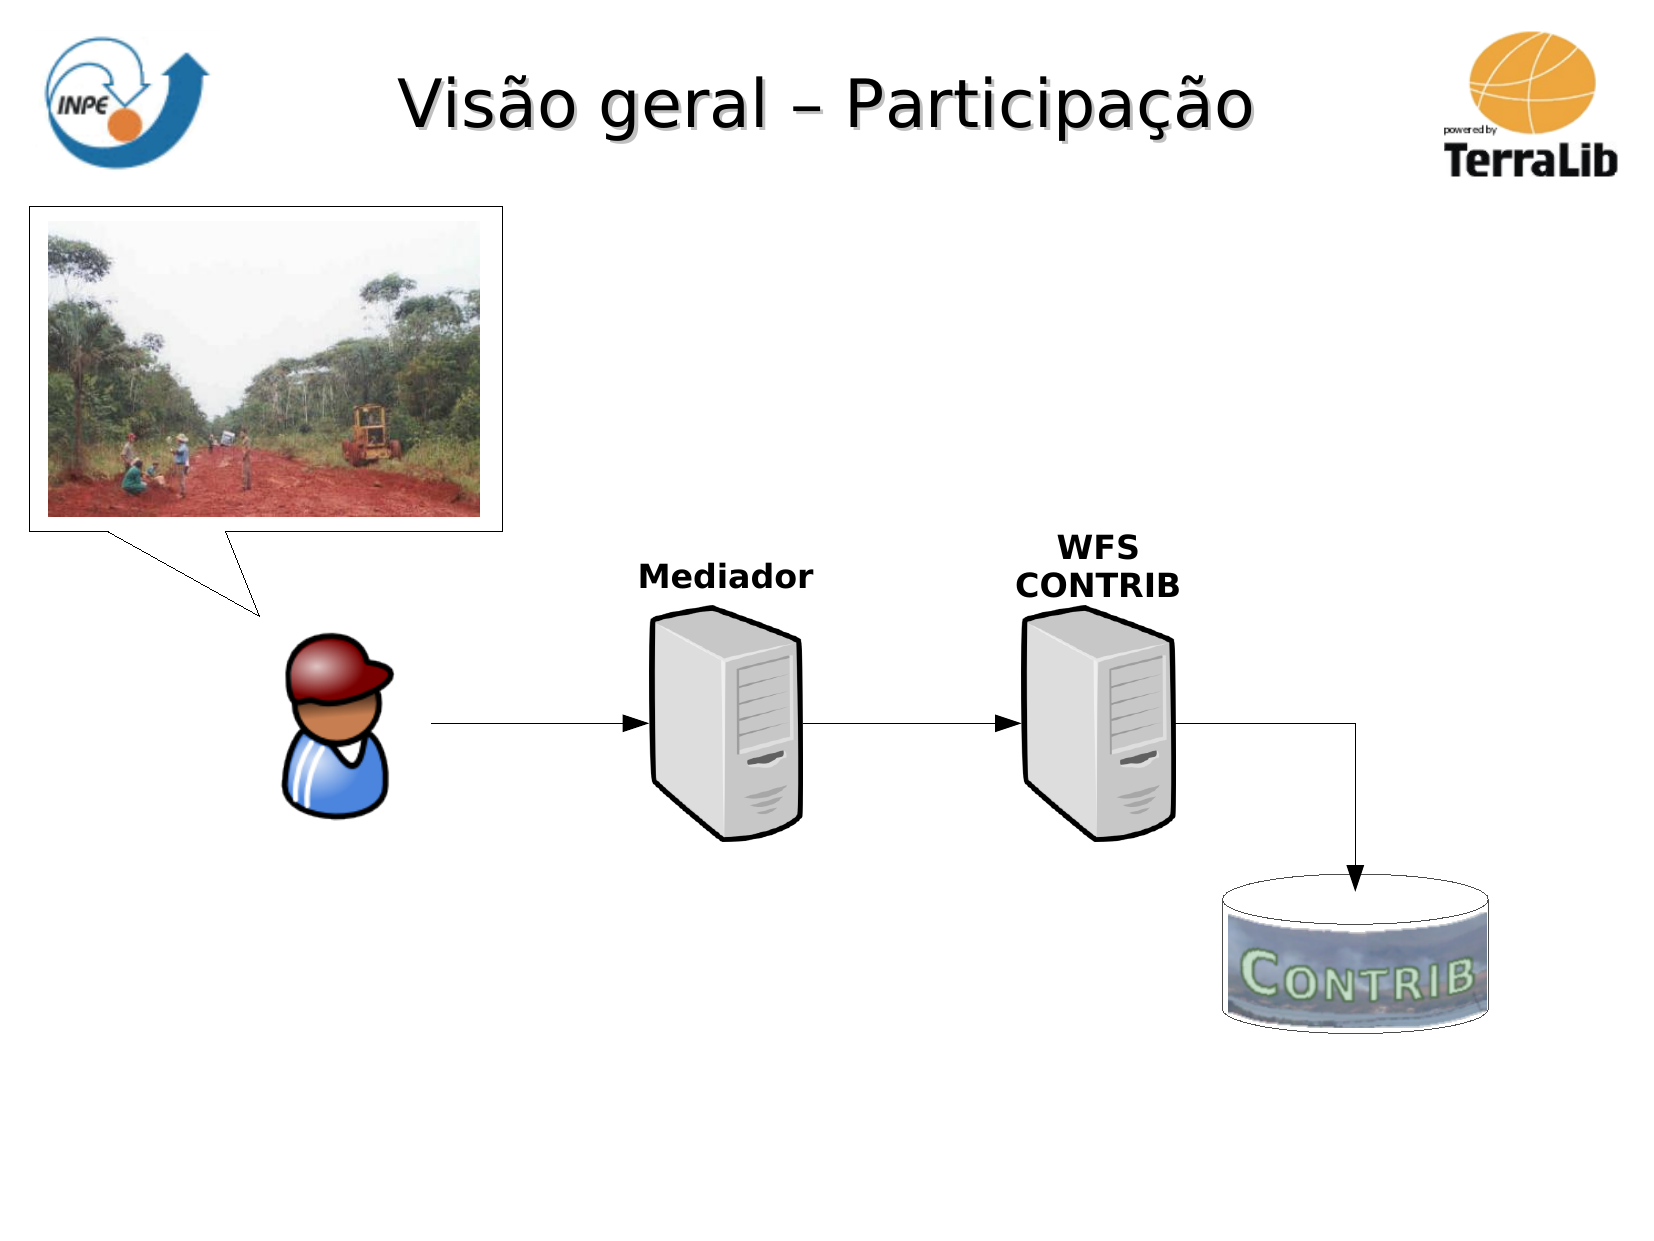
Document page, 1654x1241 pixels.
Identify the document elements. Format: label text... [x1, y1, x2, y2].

picture [1443, 29, 1619, 178]
picture [48, 221, 480, 517]
text_box [29, 206, 503, 617]
picture [1021, 605, 1176, 842]
picture [35, 29, 220, 178]
text_box [1222, 874, 1489, 1016]
title Visão geral – Participação [206, 33, 1447, 176]
picture [649, 605, 803, 842]
picture [235, 625, 432, 821]
picture [1228, 909, 1487, 1033]
